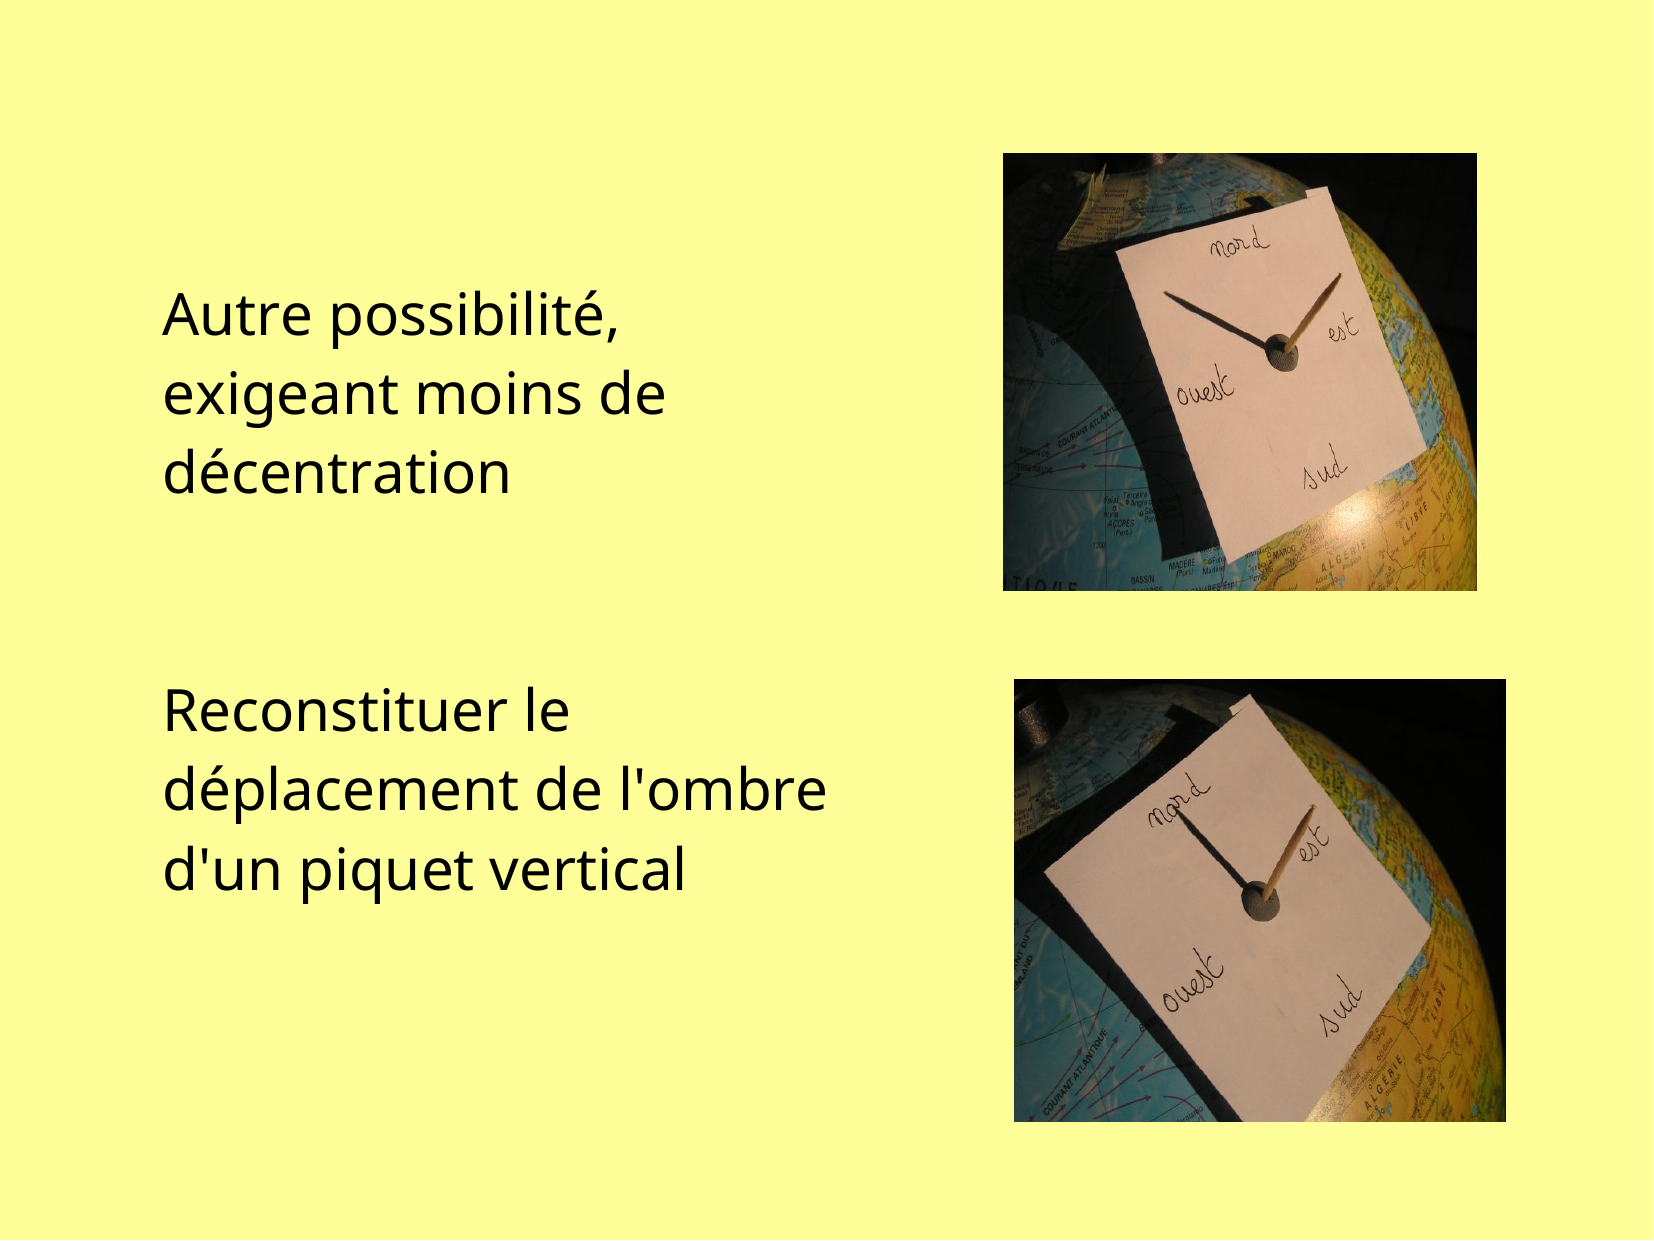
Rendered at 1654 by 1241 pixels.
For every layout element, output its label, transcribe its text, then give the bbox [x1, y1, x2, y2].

picture [1003, 153, 1477, 591]
text_box Autre possibilité, exigeant moins de décentration Reconstituer le déplacement de l'ombre d'un piquet vertical [147, 265, 886, 891]
picture [1014, 679, 1506, 1123]
